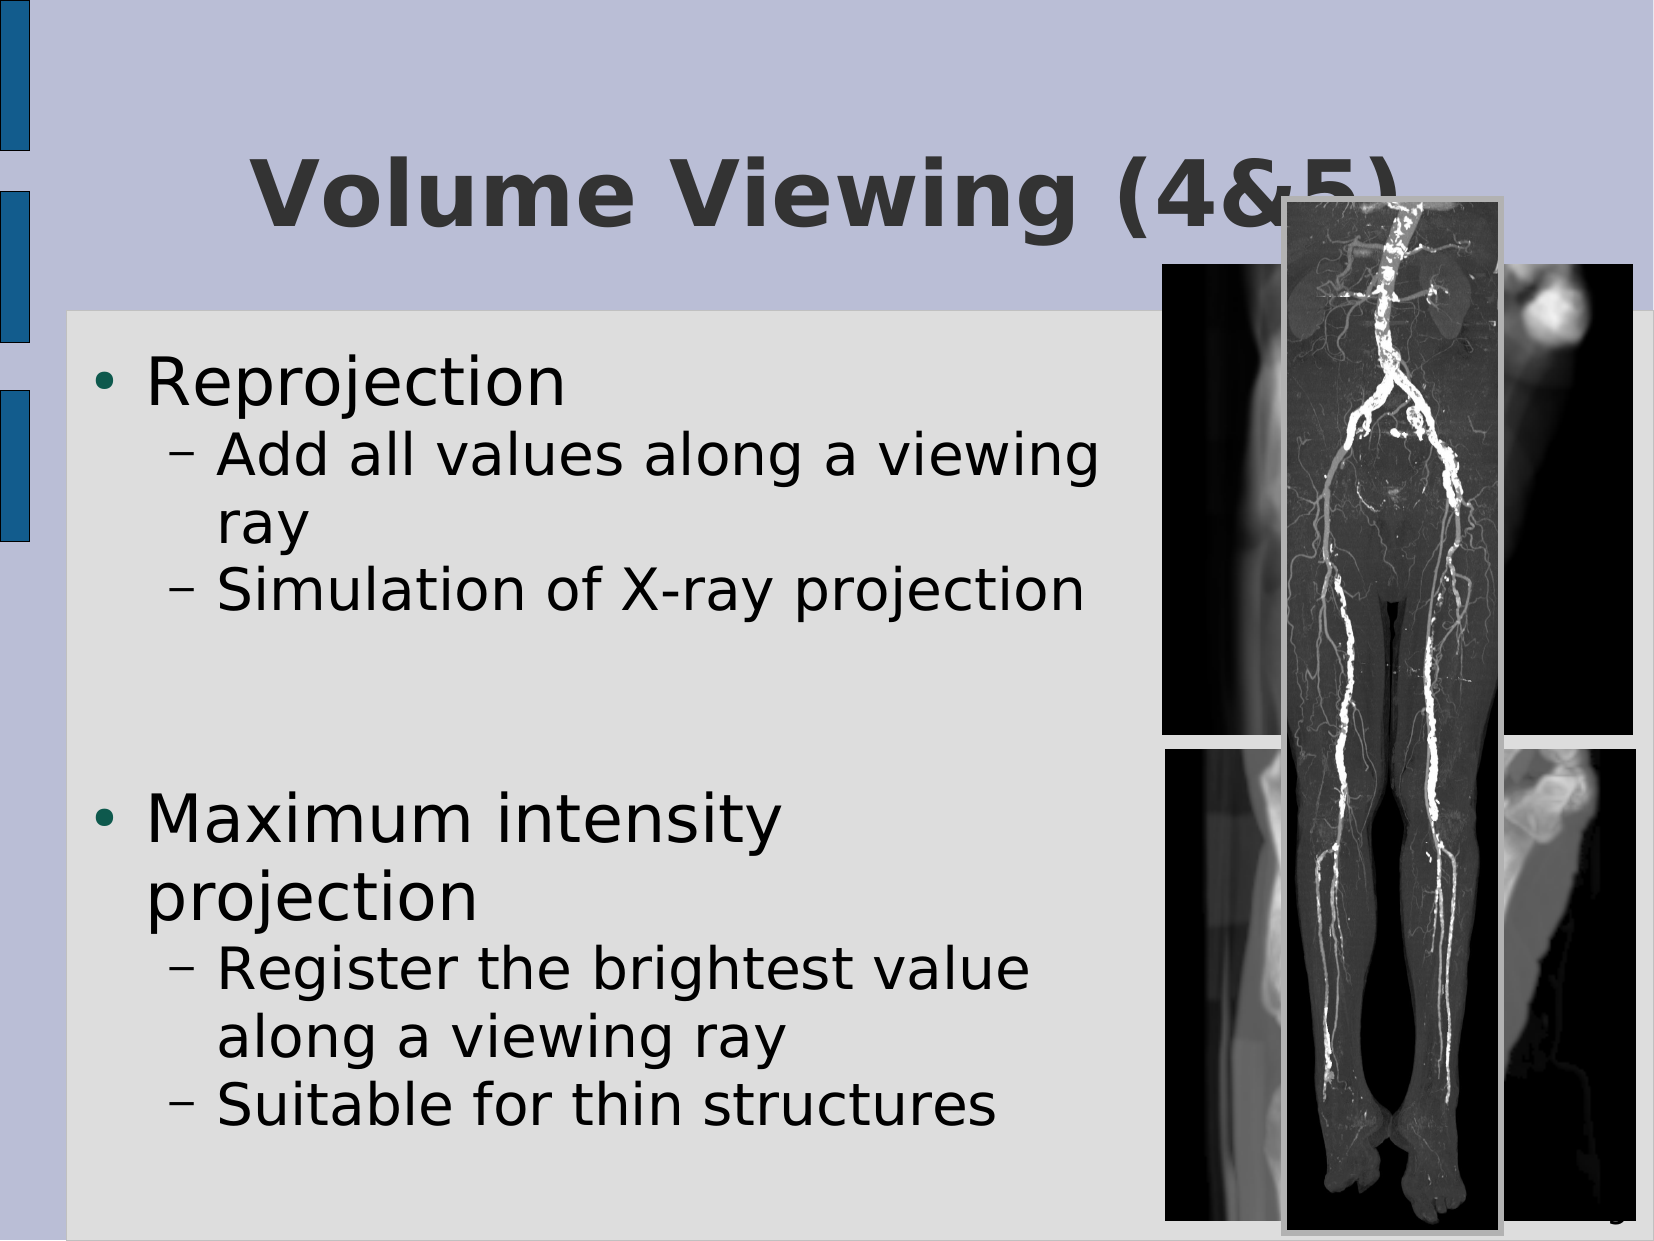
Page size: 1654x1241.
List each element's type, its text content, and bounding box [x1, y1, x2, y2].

picture [1504, 264, 1633, 735]
title Volume Viewing (4&5) [121, 91, 1534, 299]
list Reprojection Add all values along a viewing ray Simulation of X-ray projection Maximum intensity projection Register the brightest value along a viewing ray Suitable for thin structures [75, 343, 1126, 1217]
picture [1165, 749, 1281, 1221]
picture [1162, 264, 1281, 735]
picture [1287, 202, 1498, 1230]
picture [1504, 749, 1636, 1221]
